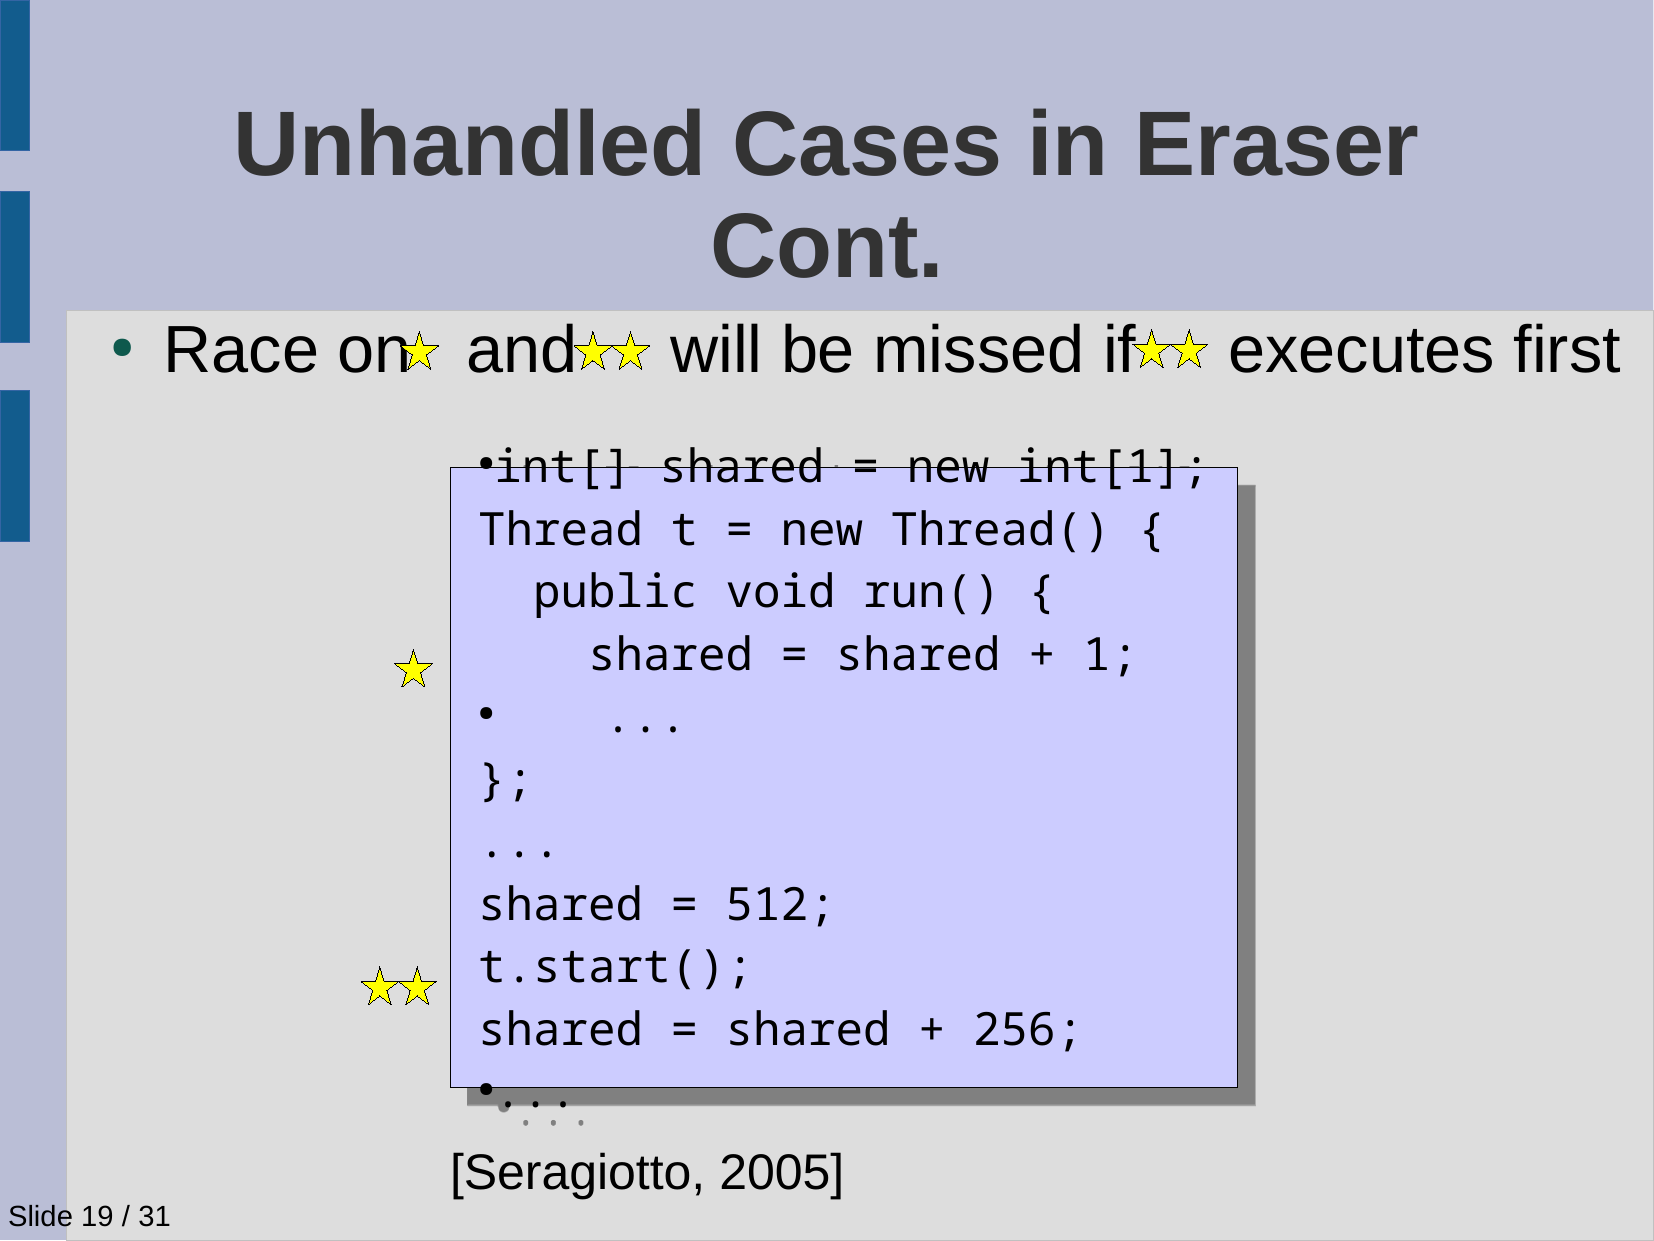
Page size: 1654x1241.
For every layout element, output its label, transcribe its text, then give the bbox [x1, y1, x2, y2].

text_box int[] shared = new int[1]; Thread t = new Thread() { public void run() { shared = shared + 1; ... }; ... shared = 512; t.start(); shared = shared + 256; ... [450, 467, 1238, 1088]
text_box [400, 331, 439, 370]
text_box [1132, 329, 1208, 368]
text_box [394, 649, 433, 687]
text_box [574, 331, 650, 370]
text_box [361, 966, 437, 1005]
